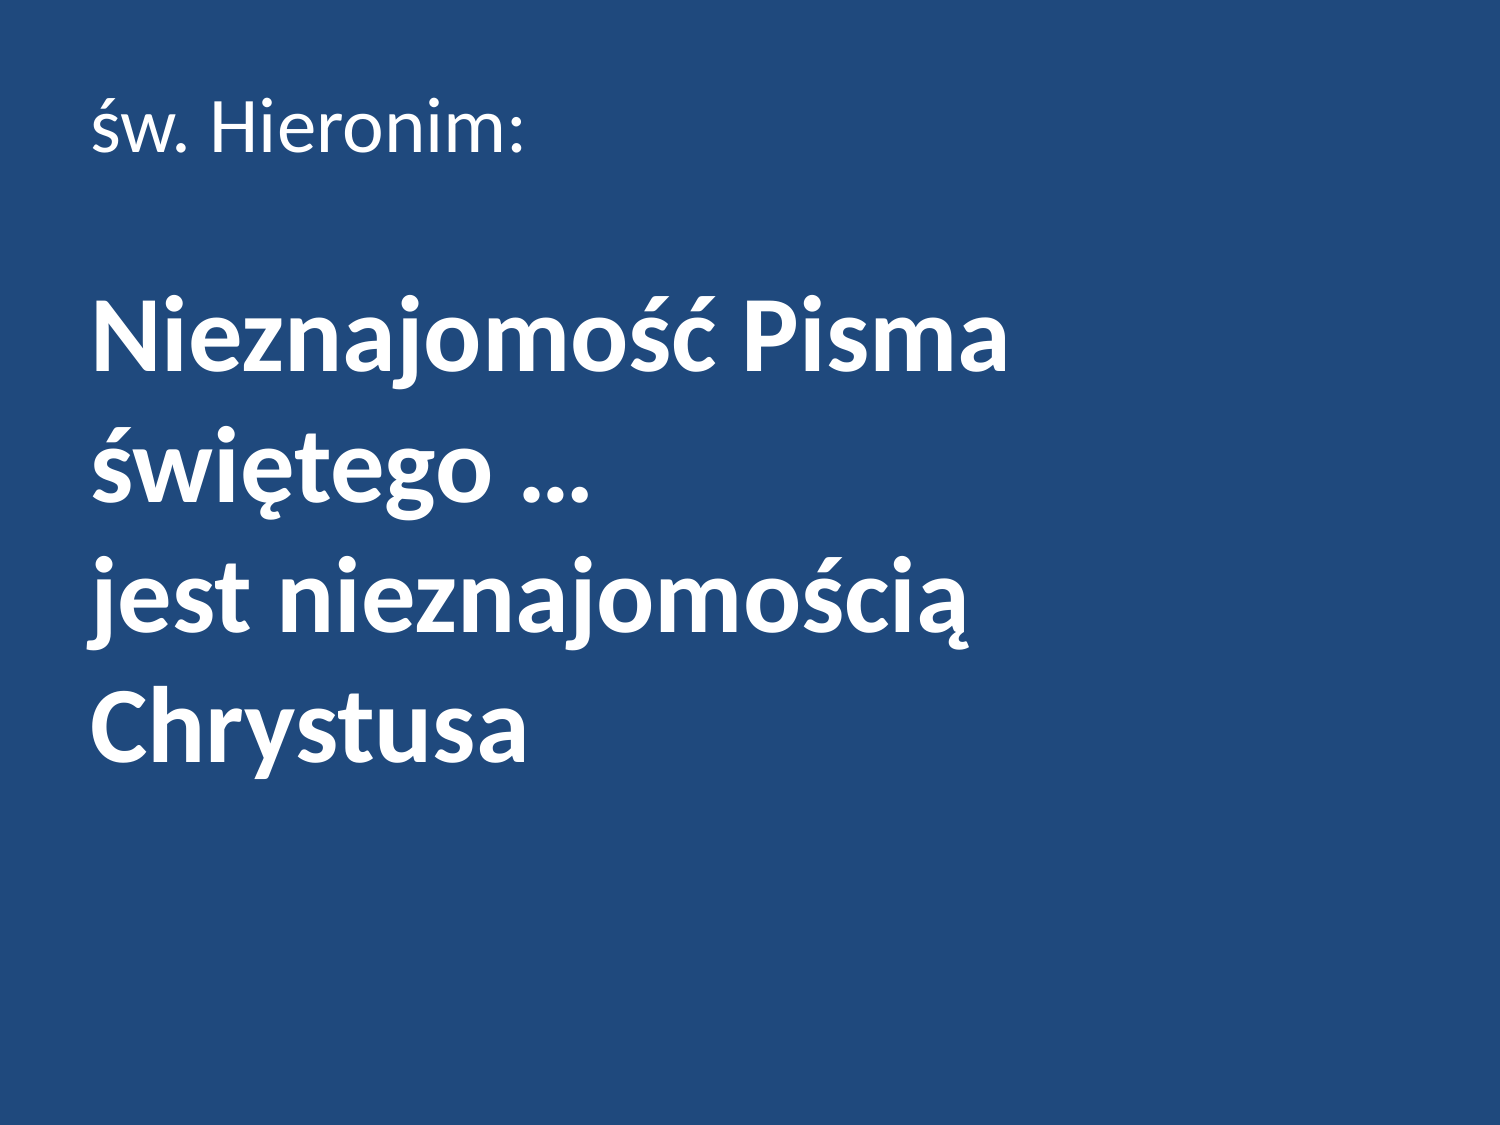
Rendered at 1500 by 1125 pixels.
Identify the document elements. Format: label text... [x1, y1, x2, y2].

list św. Hieronim: Nieznajomość Pisma świętego … jest nieznajomością Chrystusa [75, 66, 1426, 1047]
